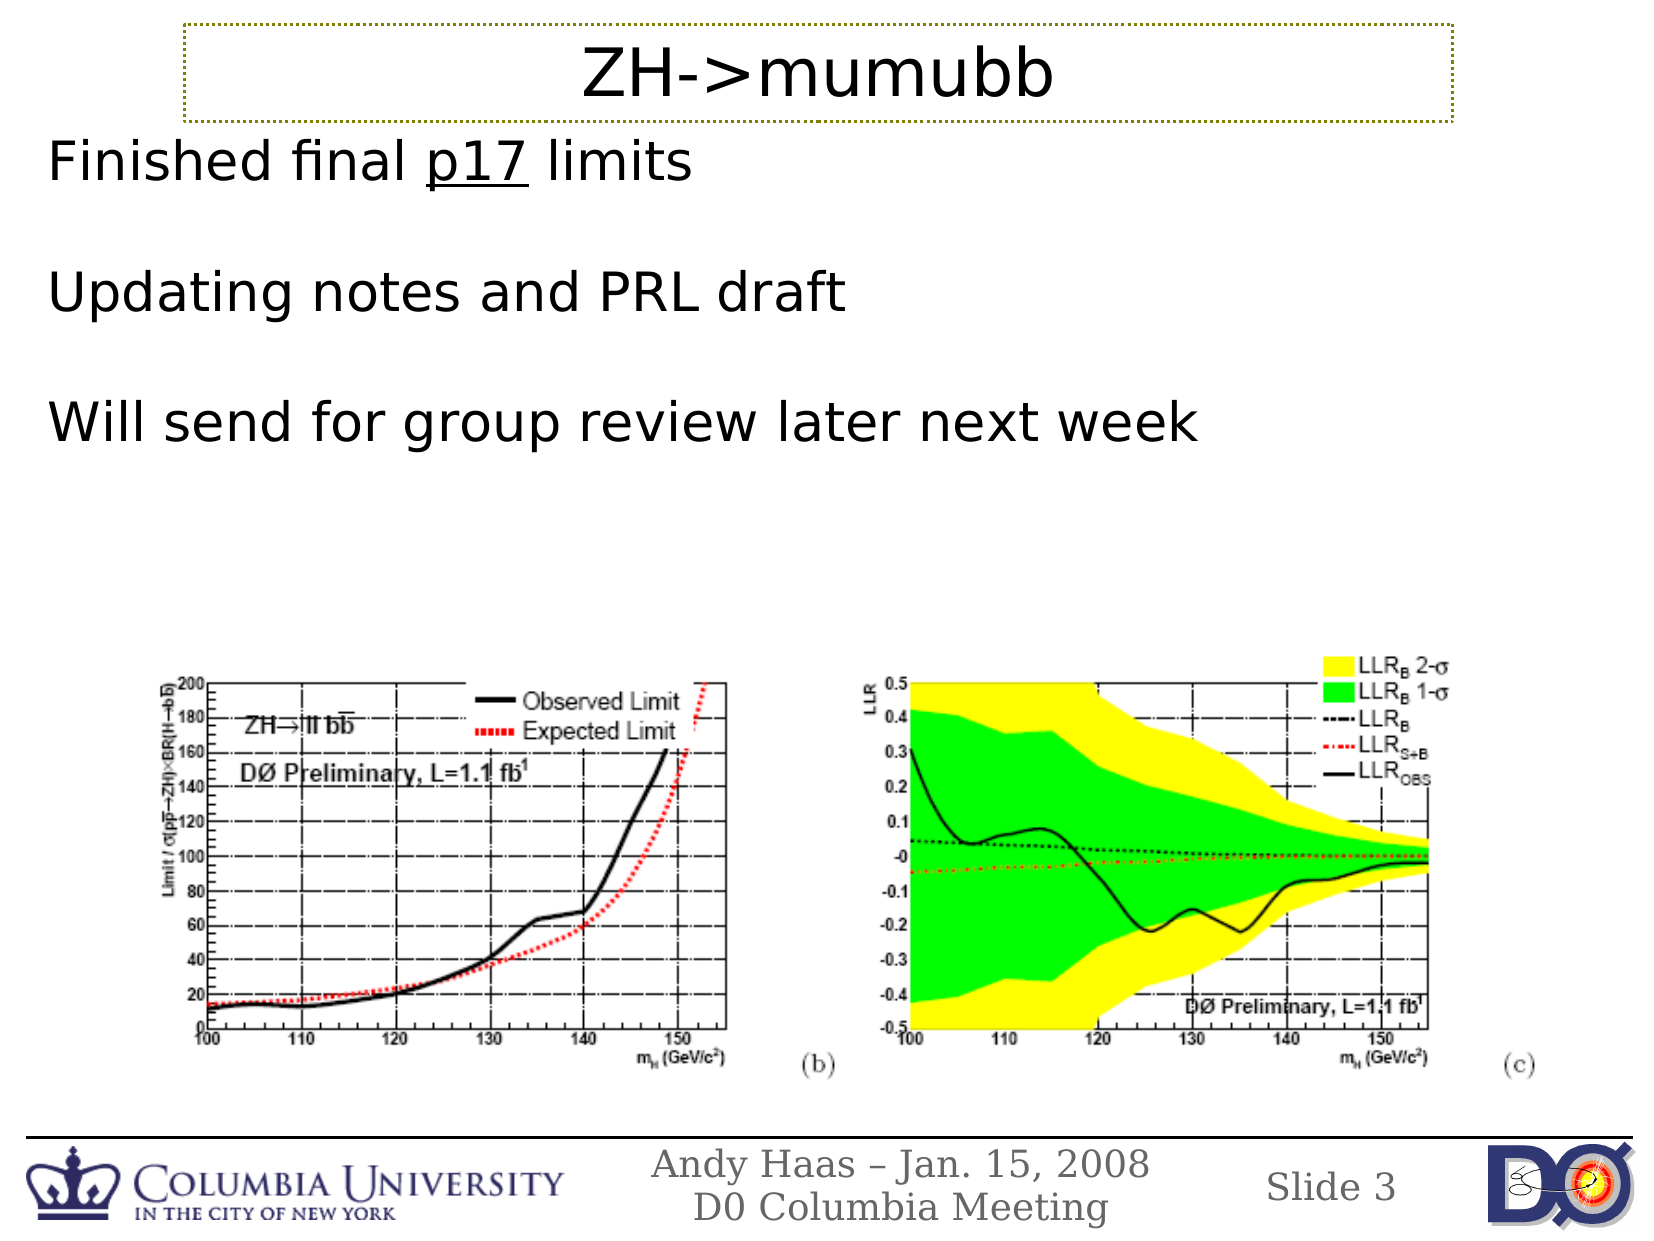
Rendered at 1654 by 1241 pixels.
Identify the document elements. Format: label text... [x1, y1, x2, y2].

picture [133, 633, 1557, 1093]
picture [26, 1146, 565, 1220]
list Finished final p17 limits Updating notes and PRL draft Will send for group review later next week [30, 140, 1427, 1125]
picture [1479, 1140, 1639, 1233]
title ZH->mumubb [184, 24, 1453, 122]
